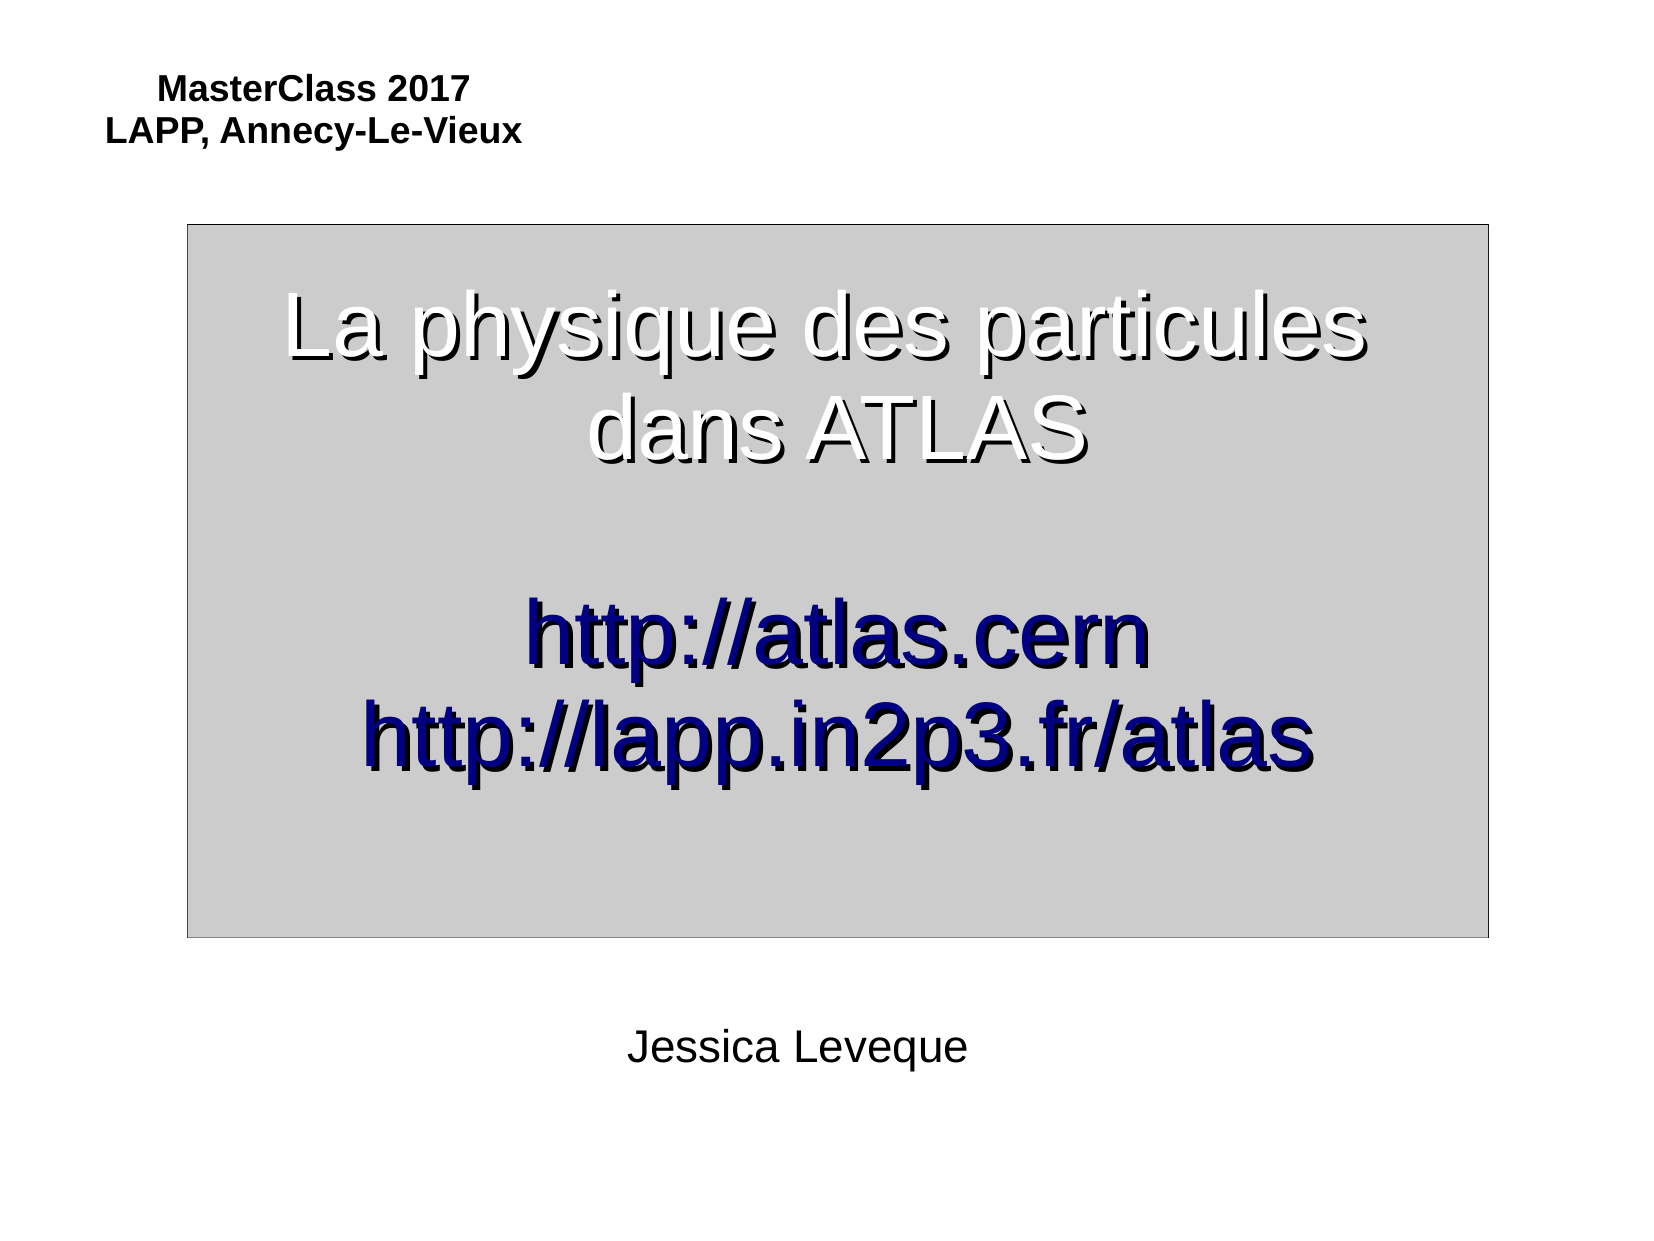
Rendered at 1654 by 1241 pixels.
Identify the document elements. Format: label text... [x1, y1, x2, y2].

text_box MasterClass 2017 LAPP, Annecy-Le-Vieux [90, 60, 538, 162]
title La physique des particules dans ATLAS http://atlas.cern http://lapp.in2p3.fr/atlas [187, 225, 1489, 938]
text_box Jessica Leveque [612, 1013, 1036, 1081]
